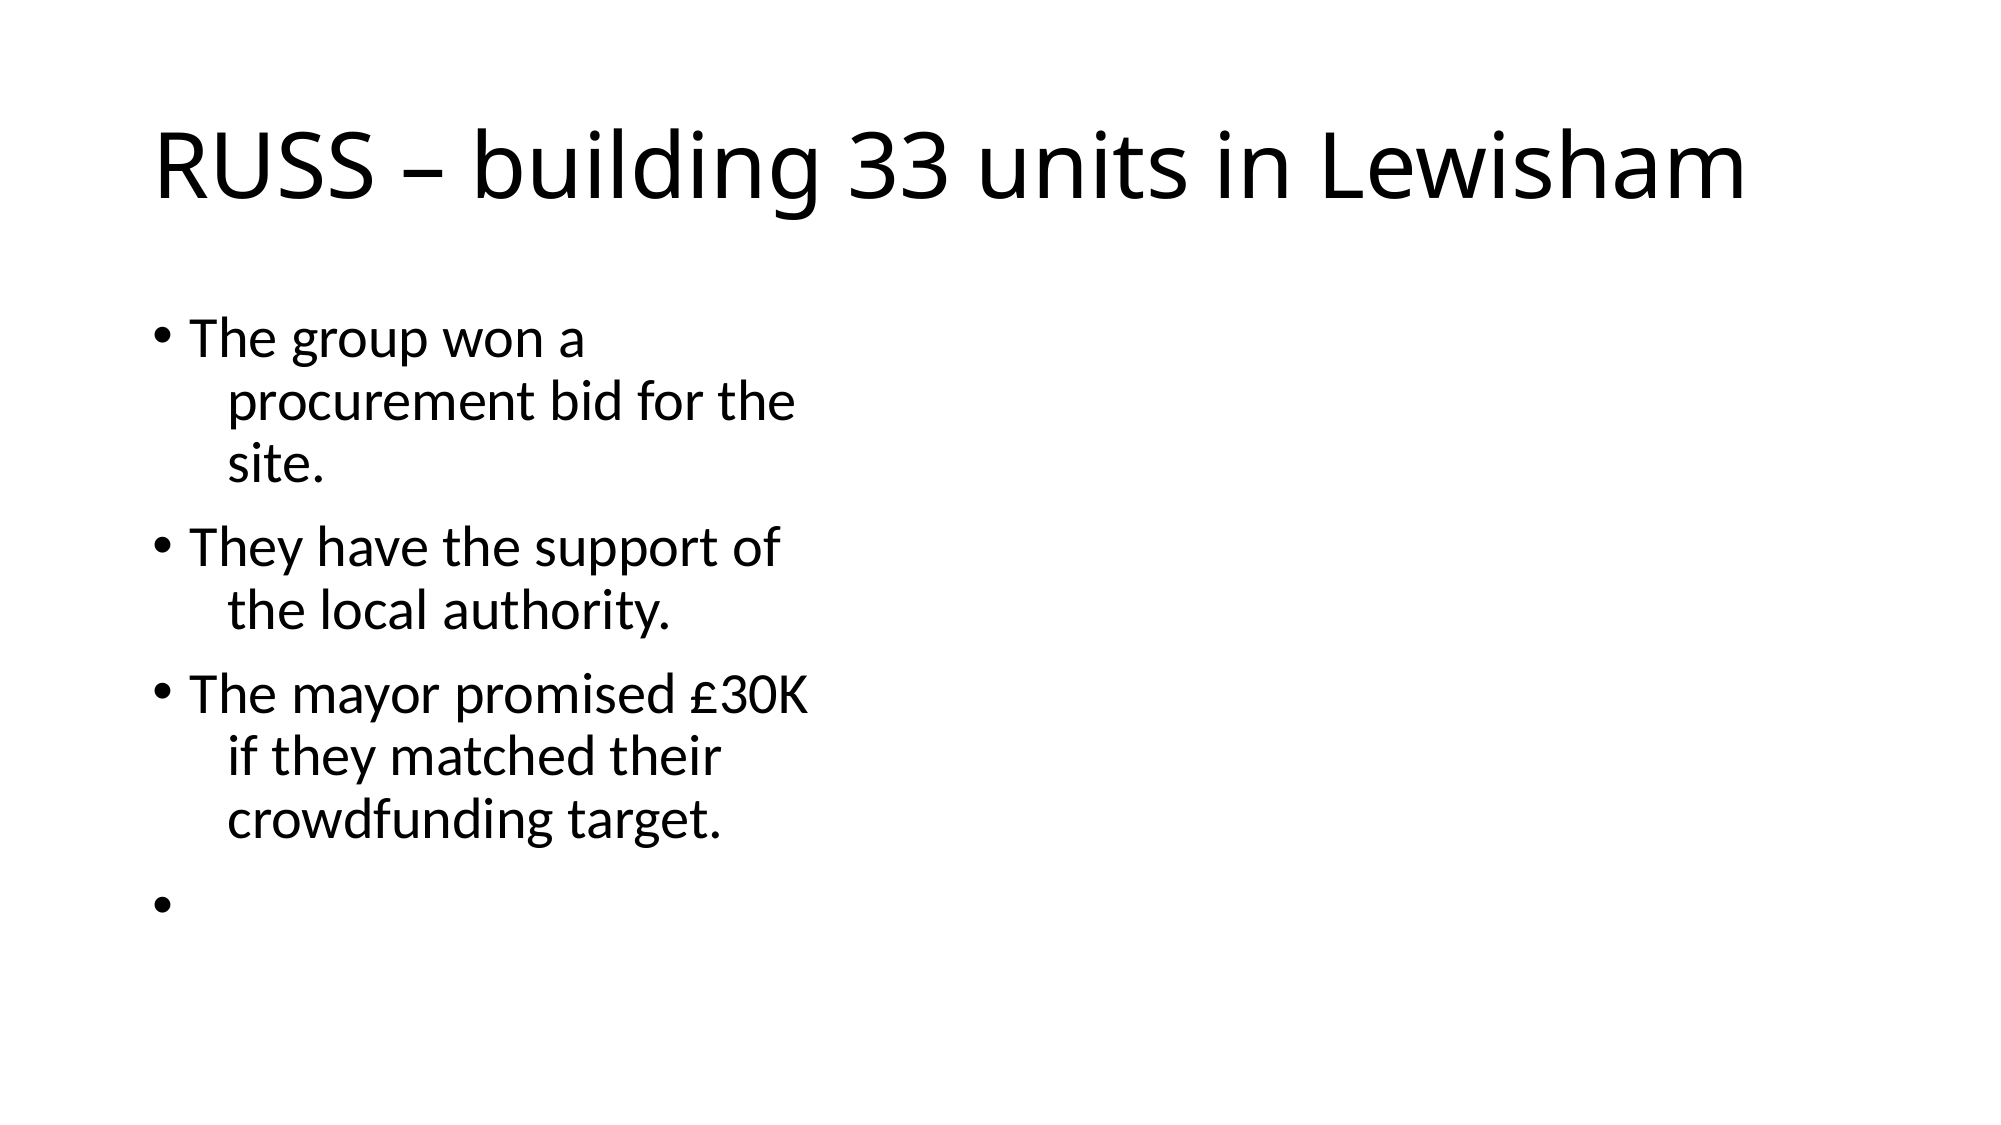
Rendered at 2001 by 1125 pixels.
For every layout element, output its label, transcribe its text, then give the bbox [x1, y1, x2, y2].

title RUSS – building 33 units in Lewisham [137, 59, 1863, 278]
list The group won a procurement bid for the site. They have the support of the local authority. The mayor promised £30K if they matched their crowdfunding target. [137, 299, 829, 1014]
